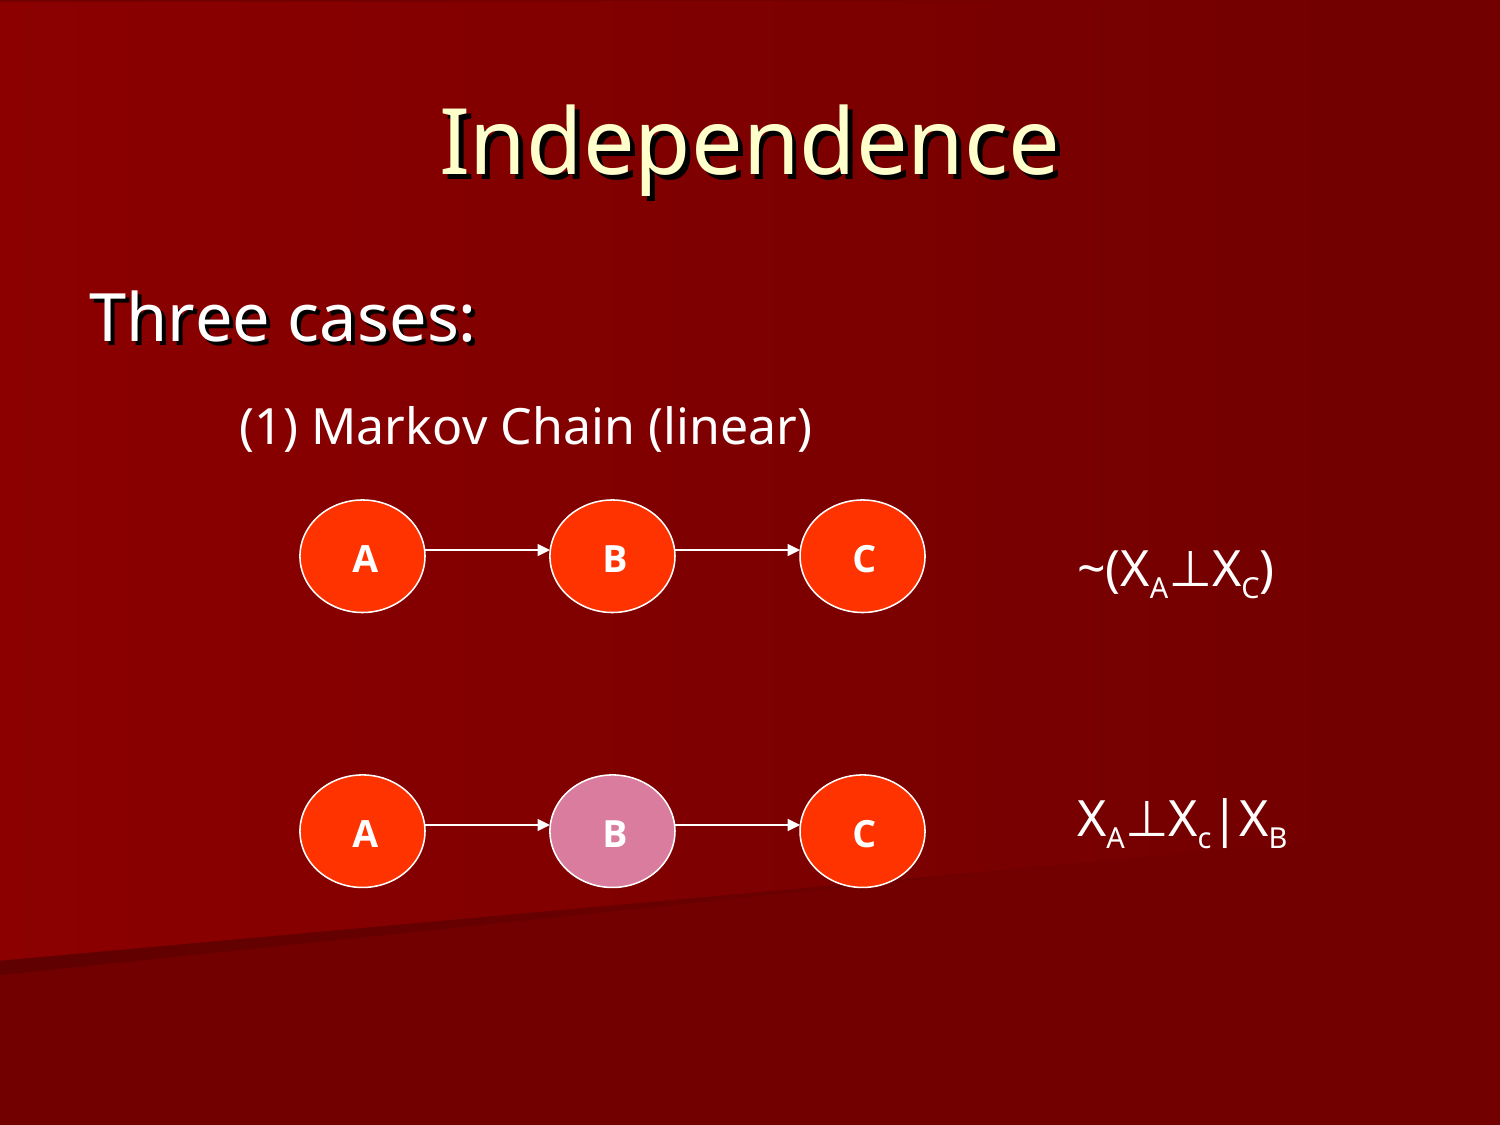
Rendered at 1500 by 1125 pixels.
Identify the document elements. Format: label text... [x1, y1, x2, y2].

text_box C [837, 799, 913, 867]
title Independence [75, 45, 1426, 233]
text_box B [587, 525, 663, 592]
text_box [549, 499, 676, 613]
list Three cases: (1) Markov Chain (linear) [75, 262, 1426, 1001]
text_box [299, 774, 426, 888]
text_box ~(XA⊥XC) [1062, 524, 1388, 615]
text_box XA⊥Xc|XB [1062, 774, 1388, 865]
text_box [549, 774, 676, 888]
text_box [299, 499, 426, 613]
text_box [800, 774, 926, 888]
text_box [800, 499, 926, 613]
text_box C [837, 525, 913, 592]
text_box A [337, 525, 413, 592]
text_box B [587, 799, 663, 867]
text_box A [337, 799, 413, 867]
